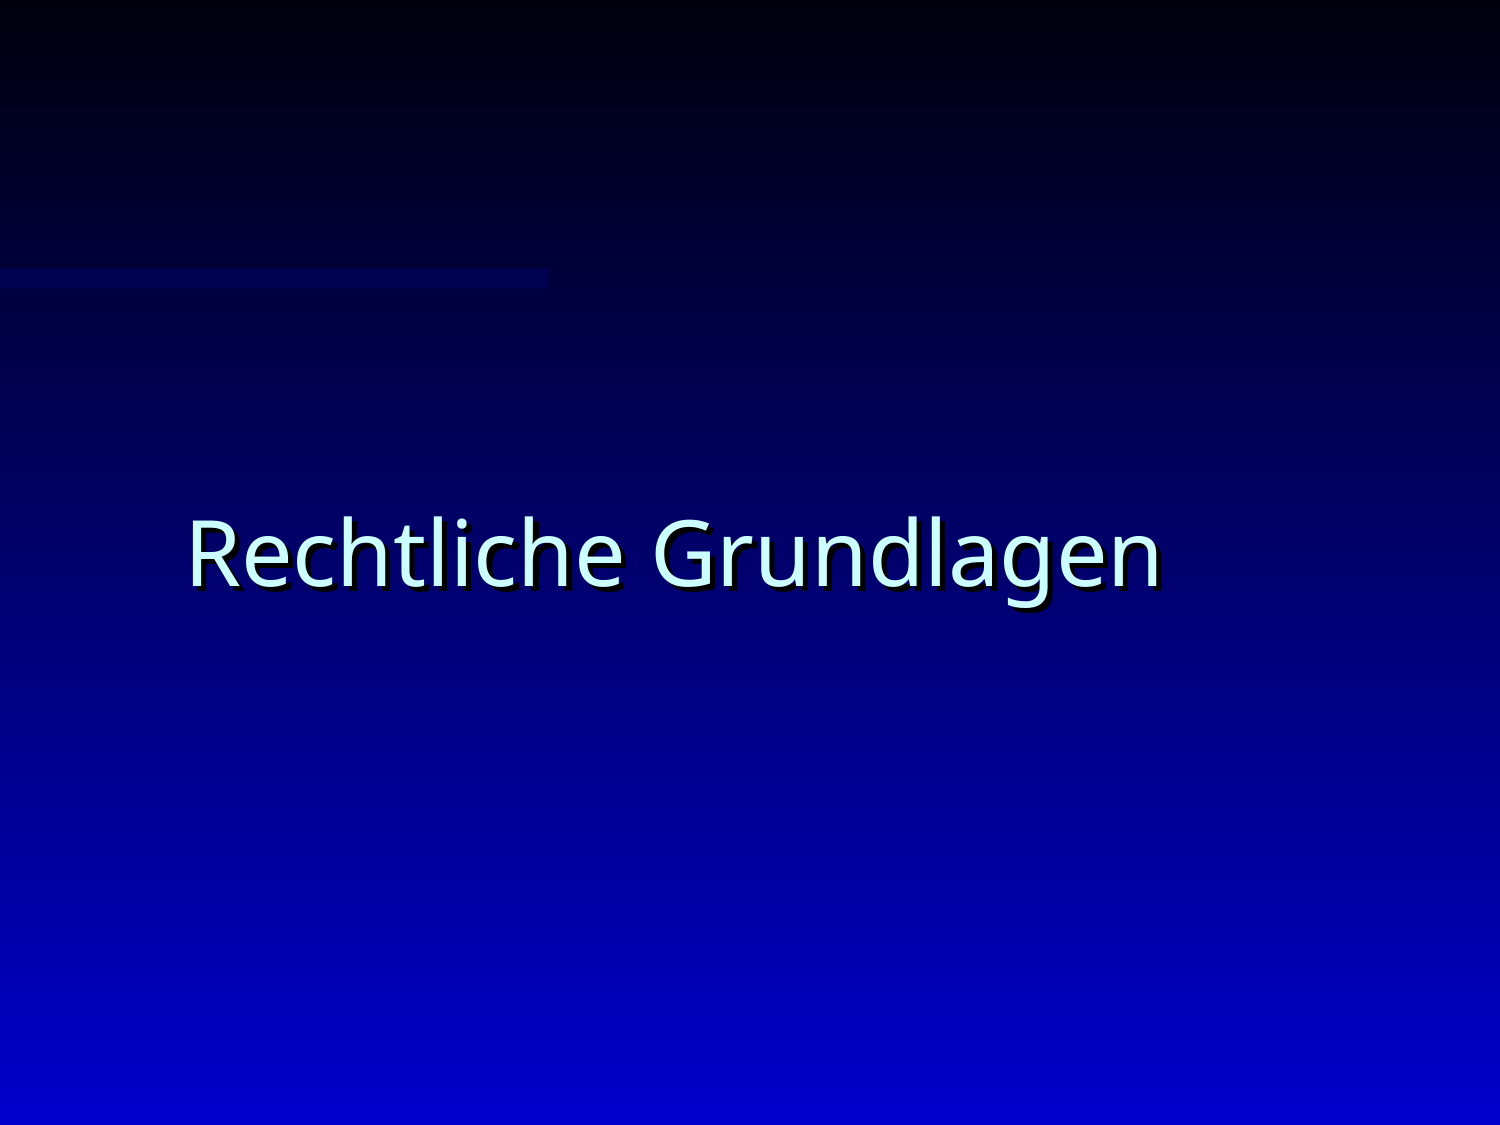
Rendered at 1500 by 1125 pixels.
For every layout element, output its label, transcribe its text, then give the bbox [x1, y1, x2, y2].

title Rechtliche Grundlagen [37, 337, 1313, 613]
